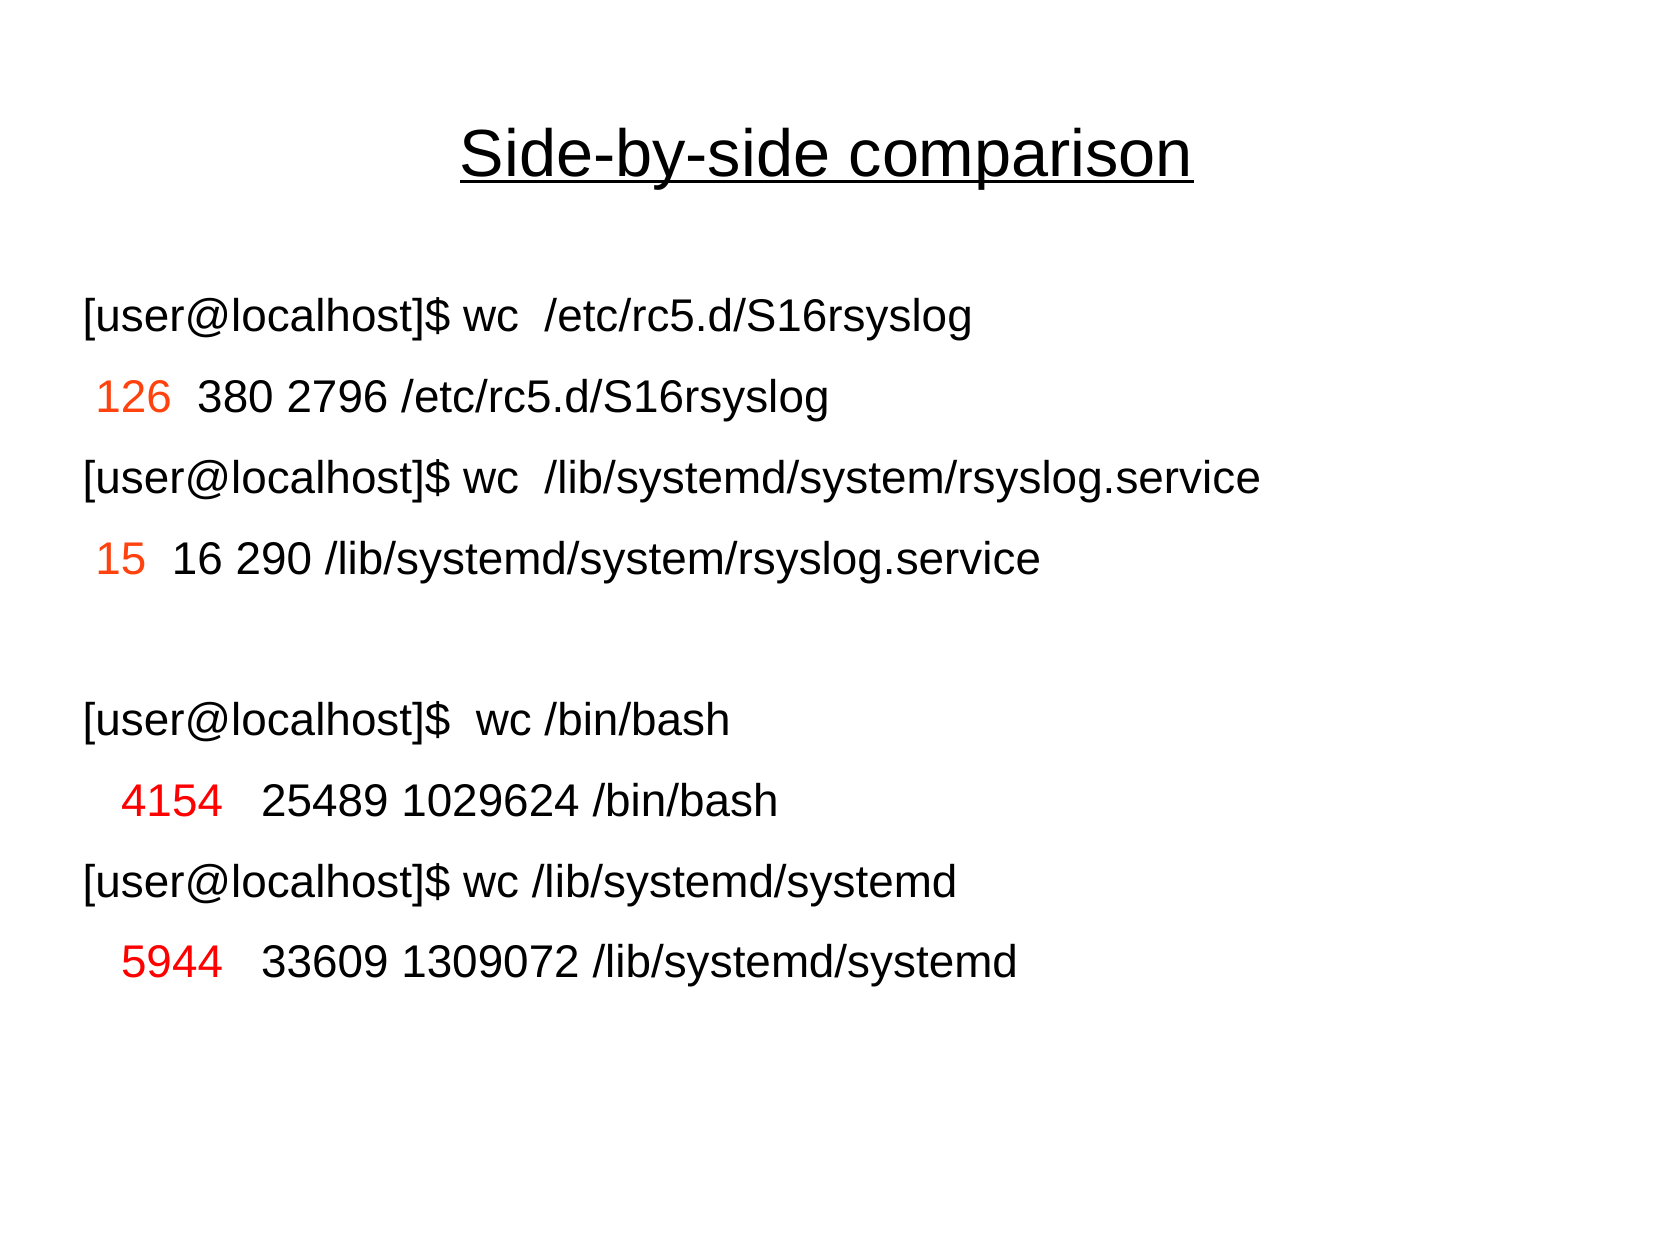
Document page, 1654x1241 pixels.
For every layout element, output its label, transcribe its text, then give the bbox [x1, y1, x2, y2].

title Side-by-side comparison [82, 49, 1571, 257]
list [user@localhost]$ wc /etc/rc5.d/S16rsyslog 126 380 2796 /etc/rc5.d/S16rsyslog [user@localhost]$ wc /lib/systemd/system/rsyslog.service 15 16 290 /lib/systemd/system/rsyslog.service [user@localhost]$ wc /bin/bash 4154 25489 1029624 /bin/bash [user@localhost]$ wc /lib/systemd/systemd 5944 33609 1309072 /lib/systemd/systemd [82, 290, 1591, 1036]
